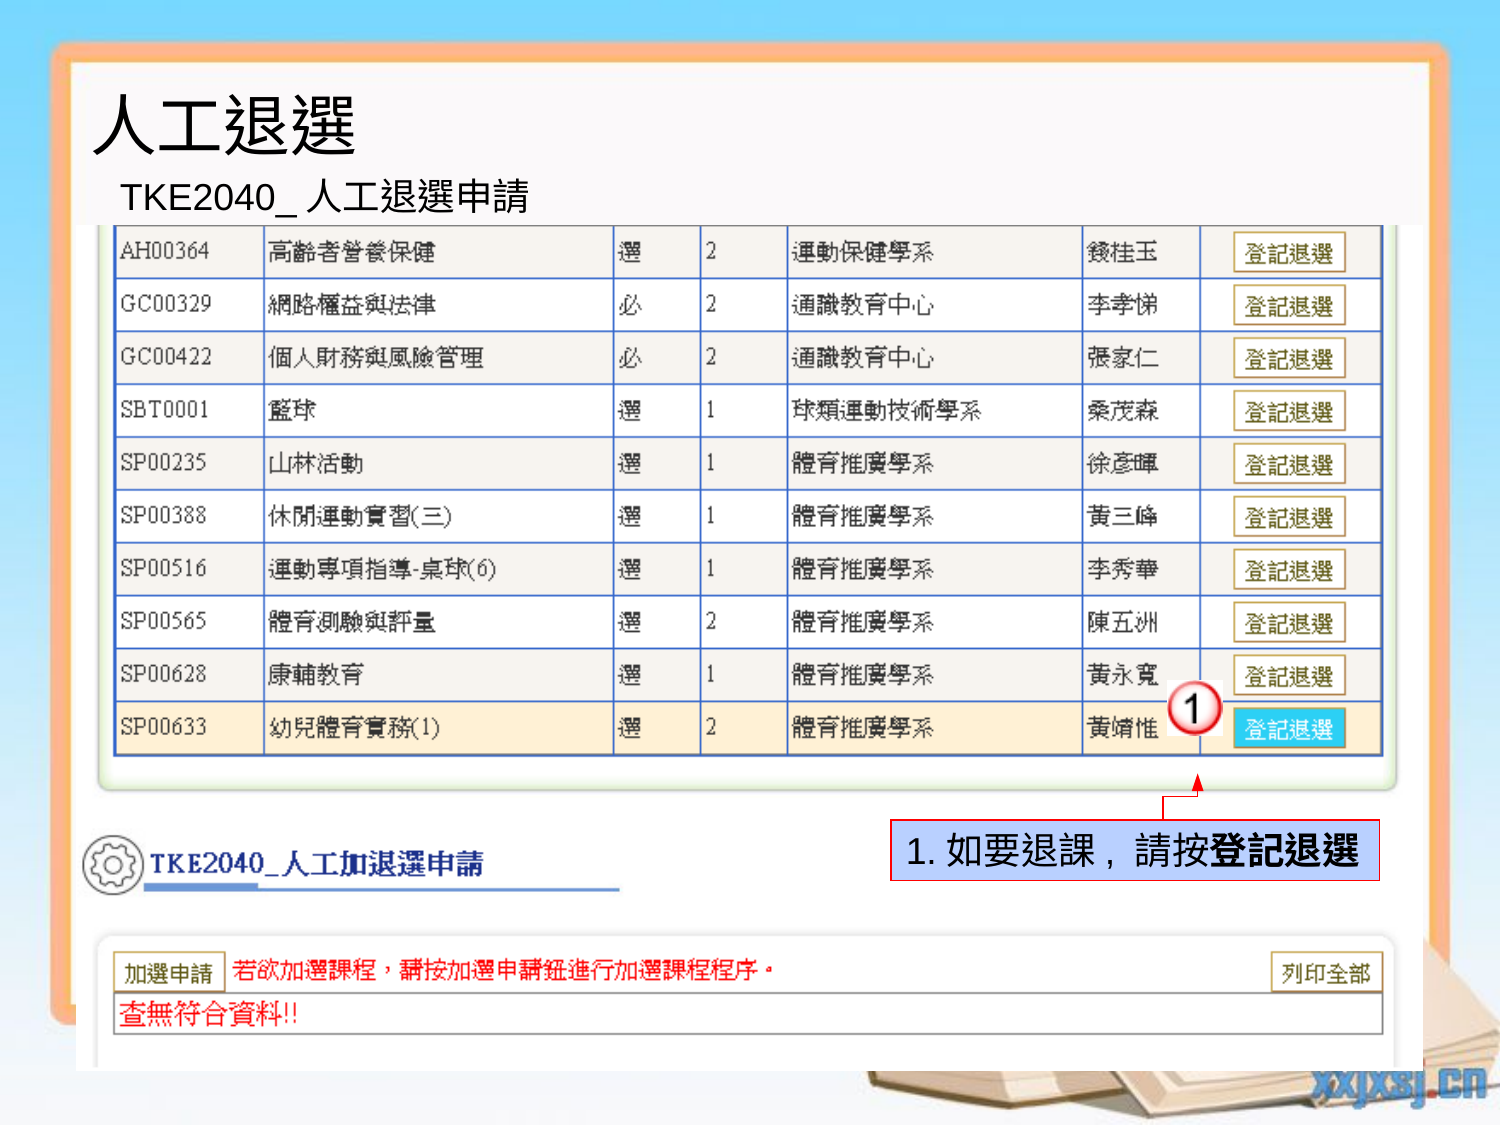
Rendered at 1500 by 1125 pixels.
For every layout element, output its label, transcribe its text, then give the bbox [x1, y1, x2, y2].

text_box 人工退選 [75, 74, 1426, 173]
picture [0, 0, 1500, 1125]
text_box 1.如要退課, 請按登記退選 [890, 820, 1380, 881]
text_box TKE2040_人工退選申請 [104, 165, 541, 226]
